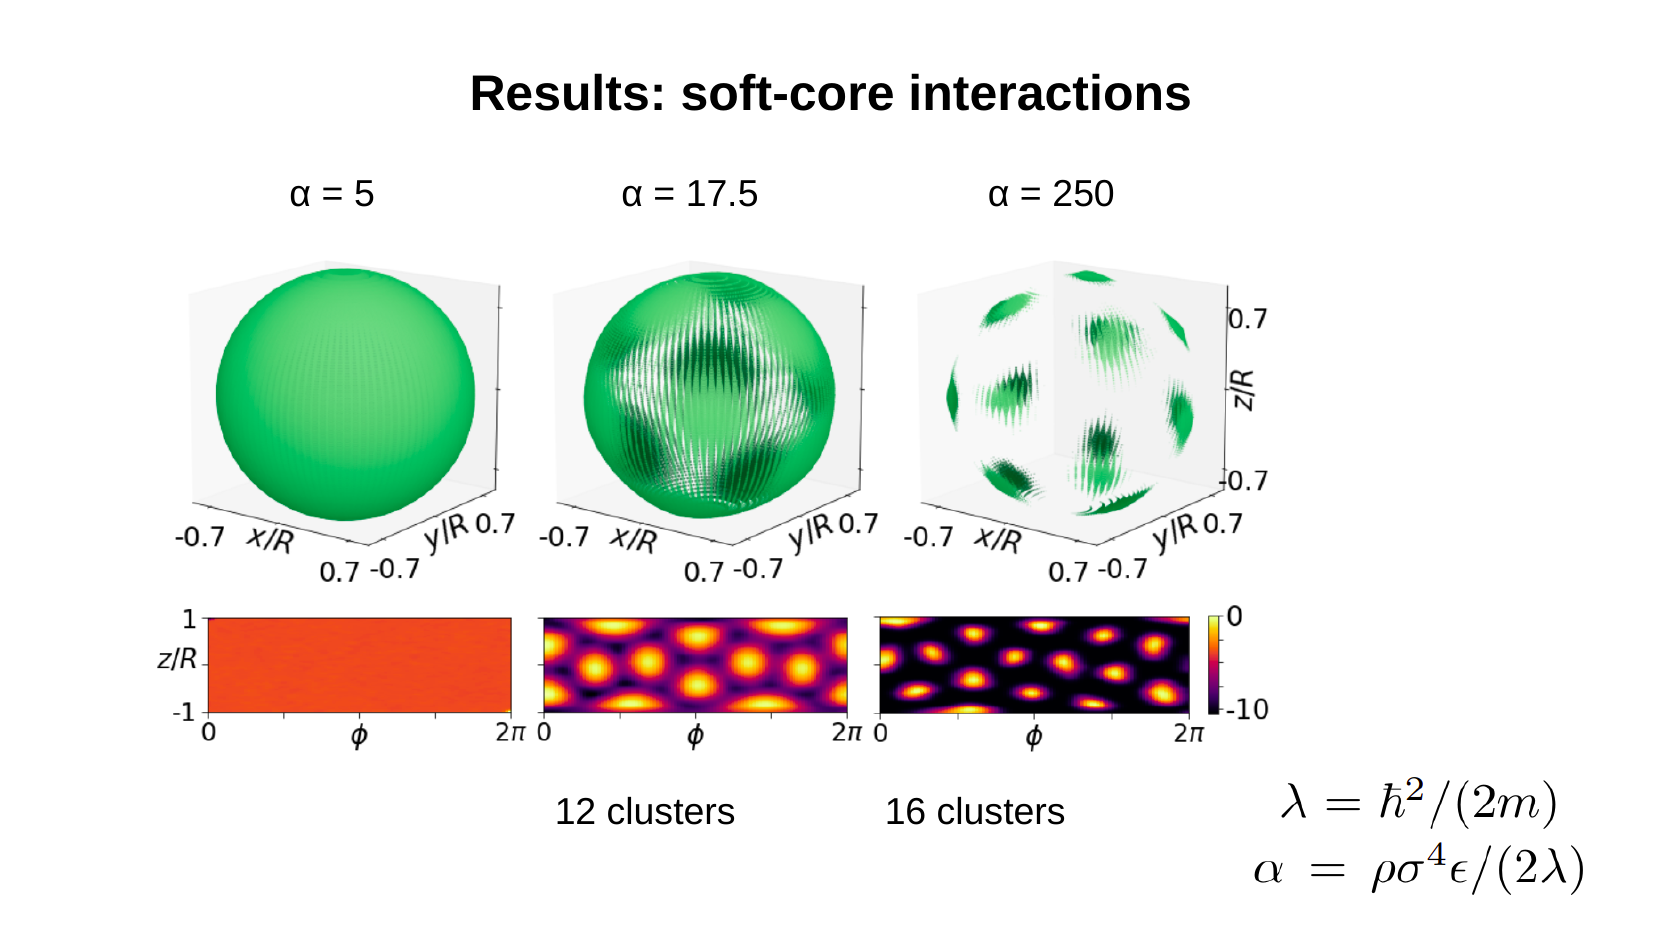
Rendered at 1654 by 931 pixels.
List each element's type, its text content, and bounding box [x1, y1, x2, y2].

text_box α = 250 [973, 165, 1236, 238]
title Results: soft-core interactions [86, 15, 1576, 171]
text_box 16 clusters [870, 783, 1141, 841]
text_box 12 clusters [540, 783, 811, 841]
text_box α = 5 [274, 165, 537, 238]
picture [135, 229, 1306, 759]
text_box α = 17.5 [606, 165, 869, 238]
picture [1245, 772, 1590, 901]
